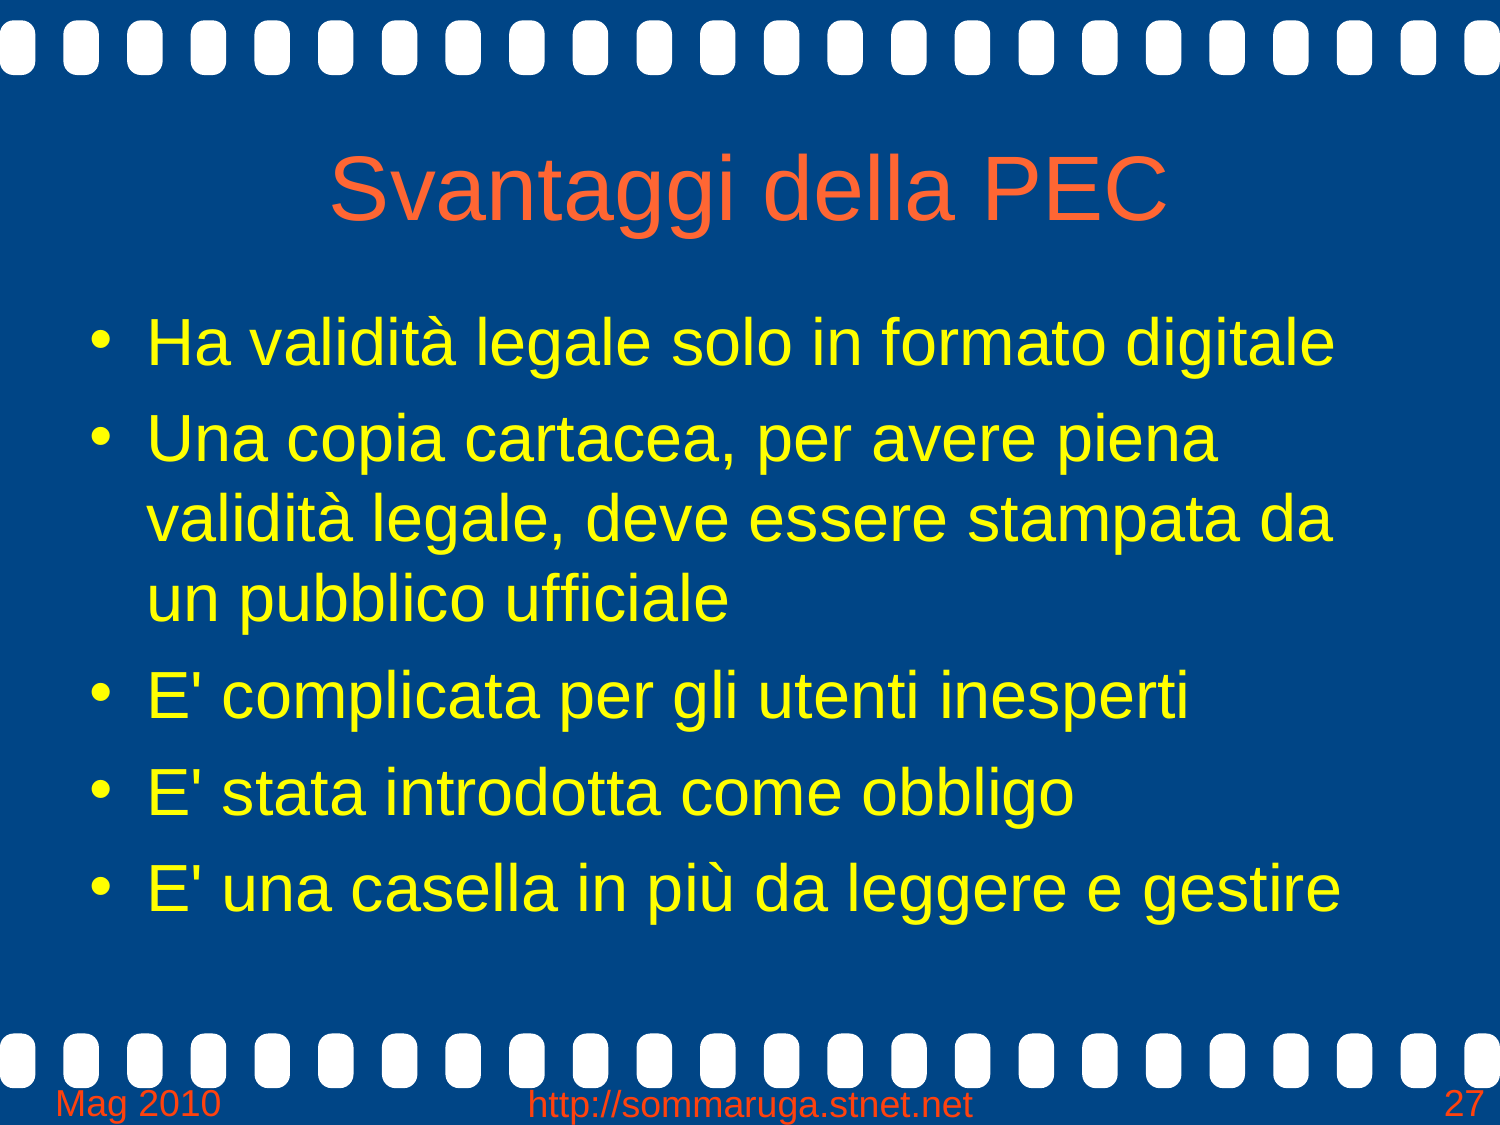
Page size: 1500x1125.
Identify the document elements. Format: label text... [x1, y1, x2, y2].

title Svantaggi della PEC [75, 58, 1426, 290]
list Ha validità legale solo in formato digitale Una copia cartacea, per avere piena validità legale, deve essere stampata da un pubblico ufficiale E' complicata per gli utenti inesperti E' stata introdotta come obbligo E' una casella in più da leggere e gestire [75, 290, 1426, 1021]
